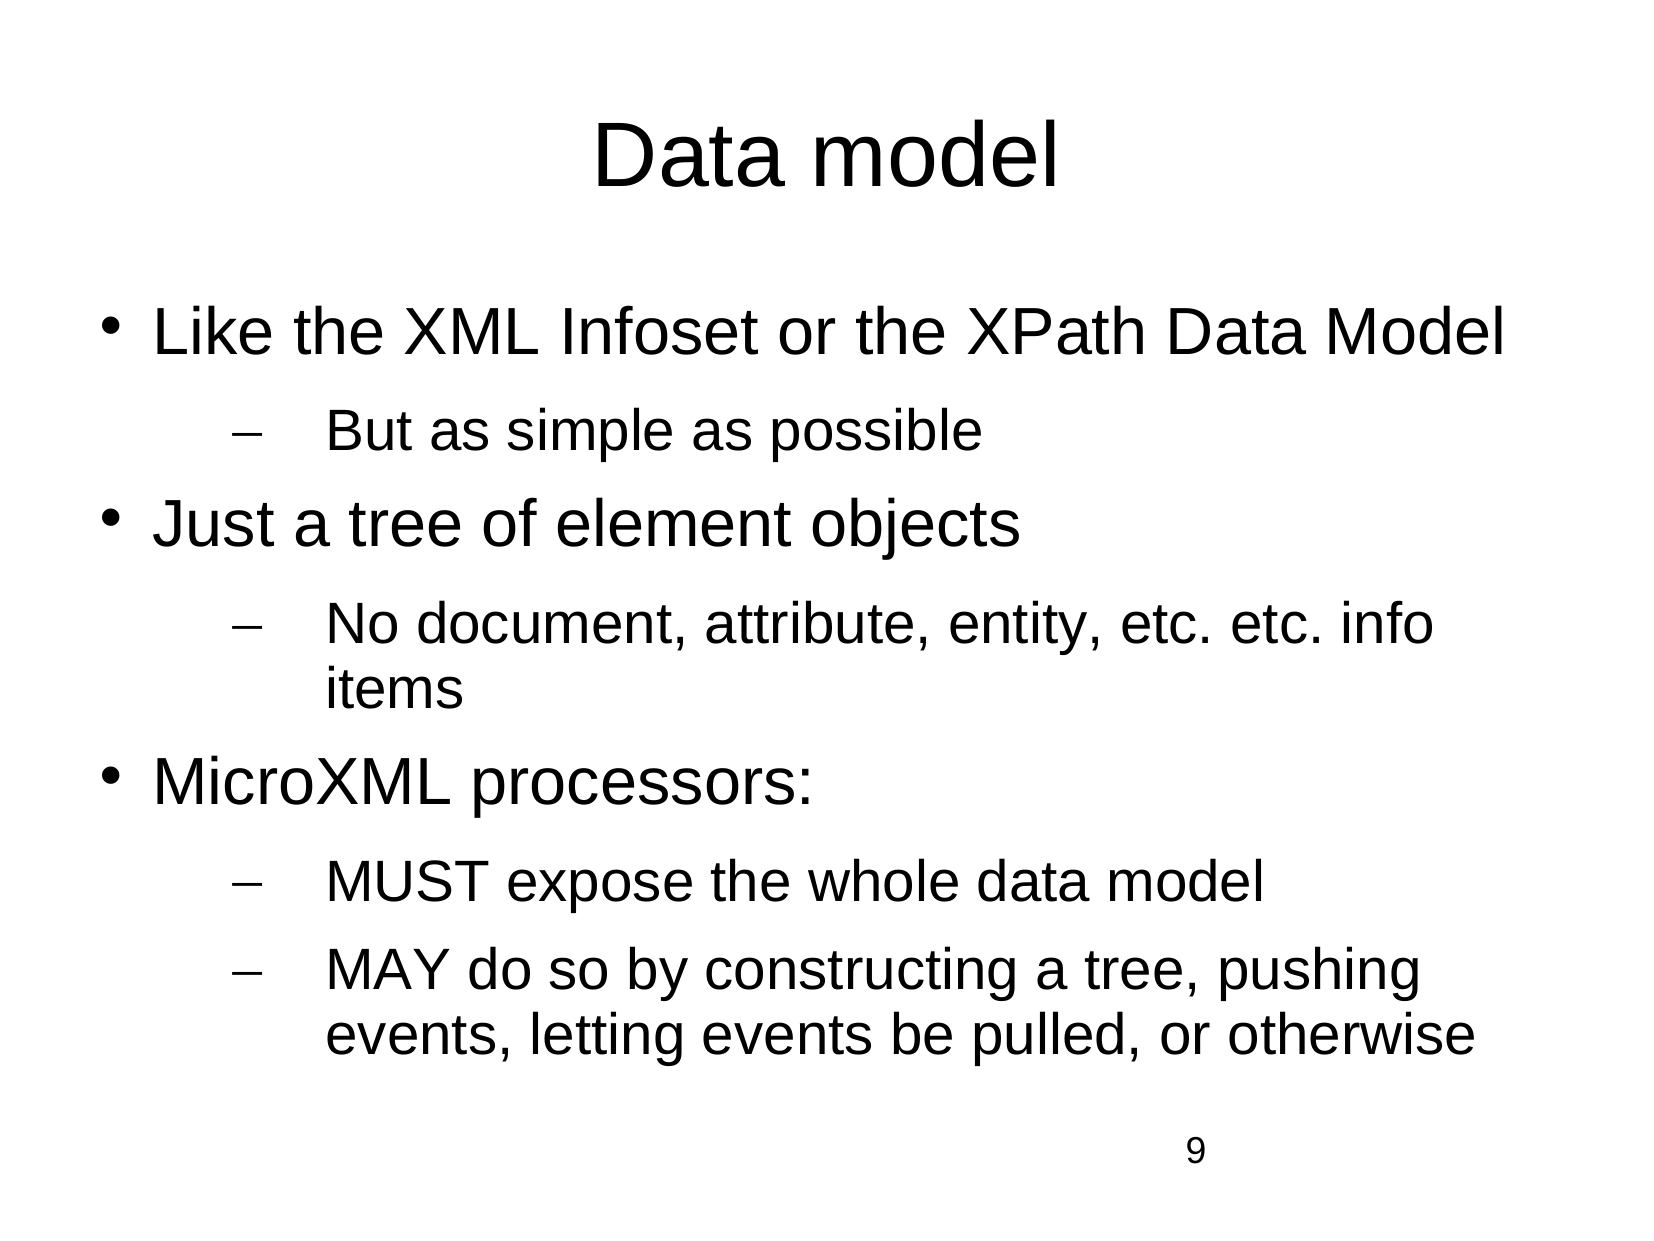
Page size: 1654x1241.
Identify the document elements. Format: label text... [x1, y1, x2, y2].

list Like the XML Infoset or the XPath Data Model But as simple as possible Just a tree of element objects No document, attribute, entity, etc. etc. info items MicroXML processors: MUST expose the whole data model MAY do so by constructing a tree, pushing events, letting events be pulled, or otherwise [82, 290, 1571, 1101]
title Data model [82, 56, 1571, 249]
